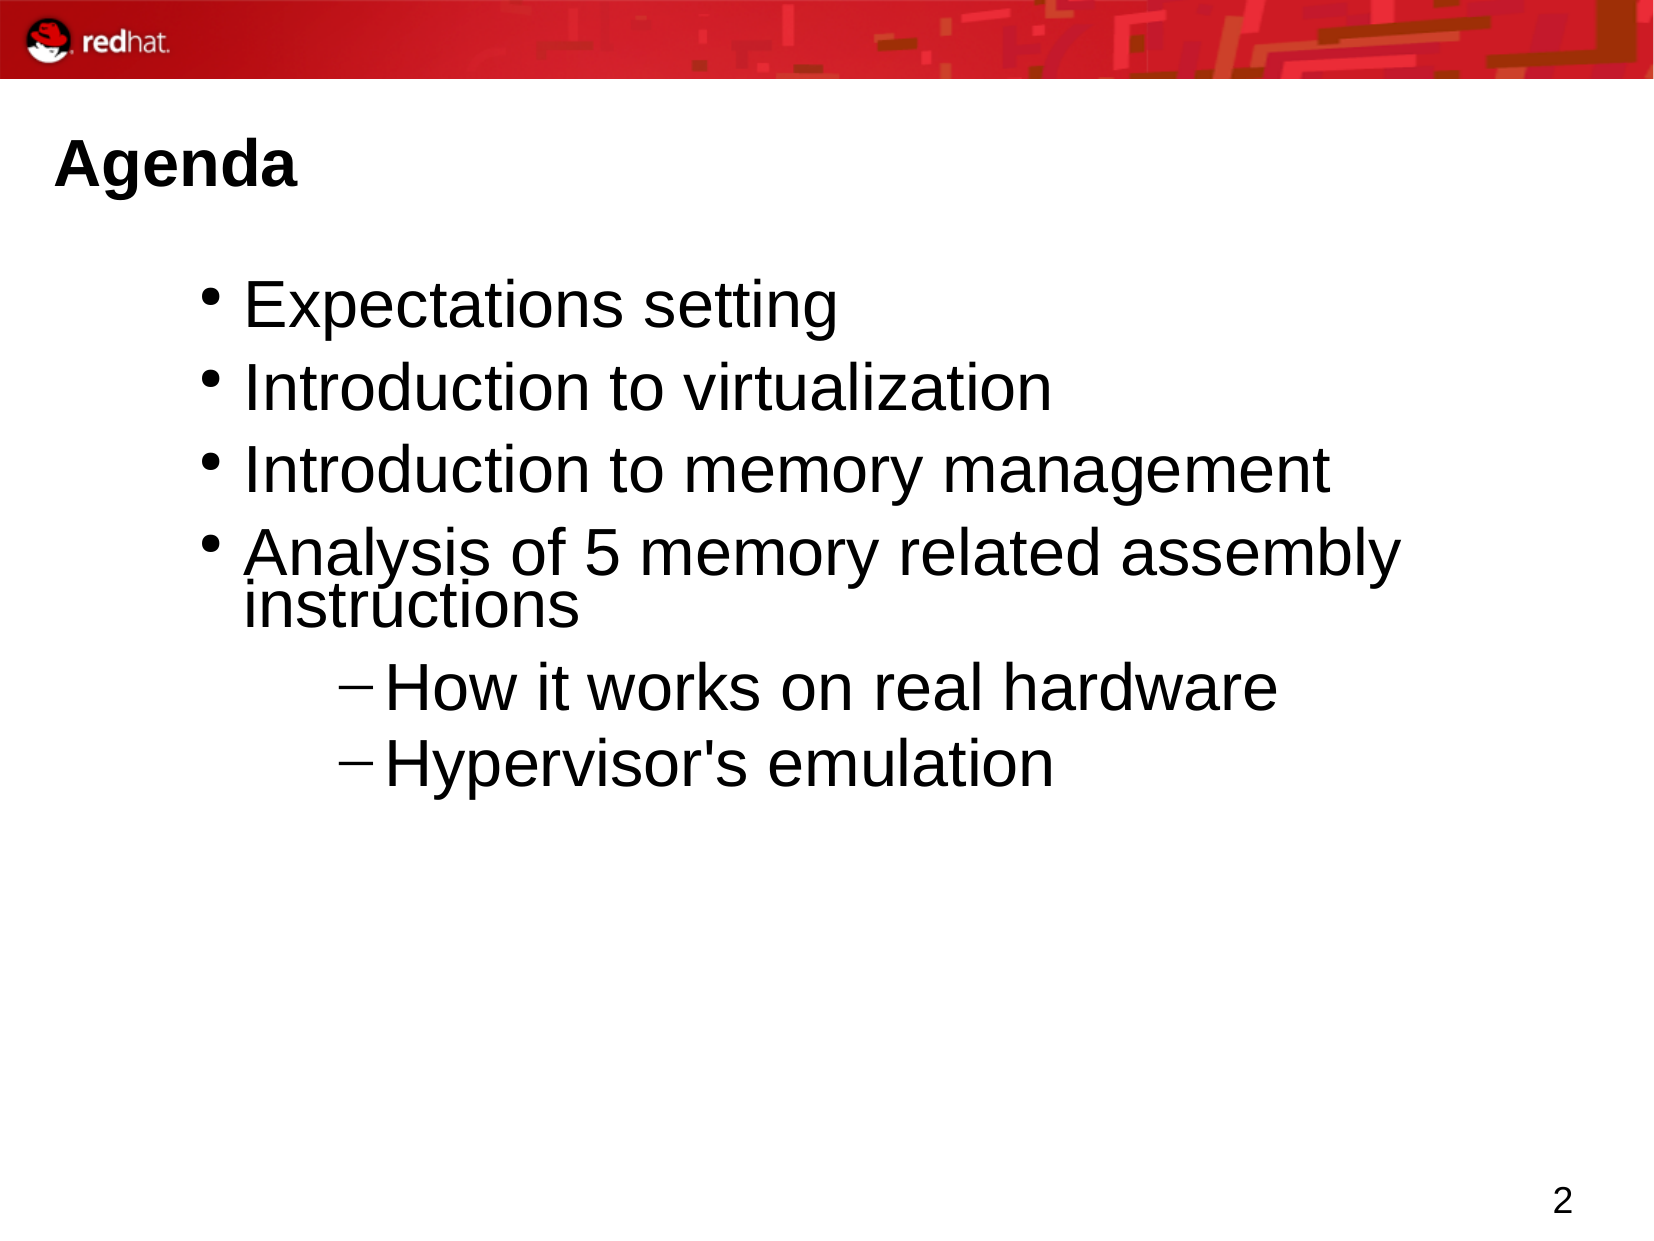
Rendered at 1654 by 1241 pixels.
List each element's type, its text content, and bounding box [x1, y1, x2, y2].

picture [0, 0, 1654, 79]
list Expectations setting Introduction to virtualization Introduction to memory management Analysis of 5 memory related assembly instructions How it works on real hardware Hypervisor's emulation [127, 264, 1471, 1072]
title Agenda [38, 105, 1576, 229]
